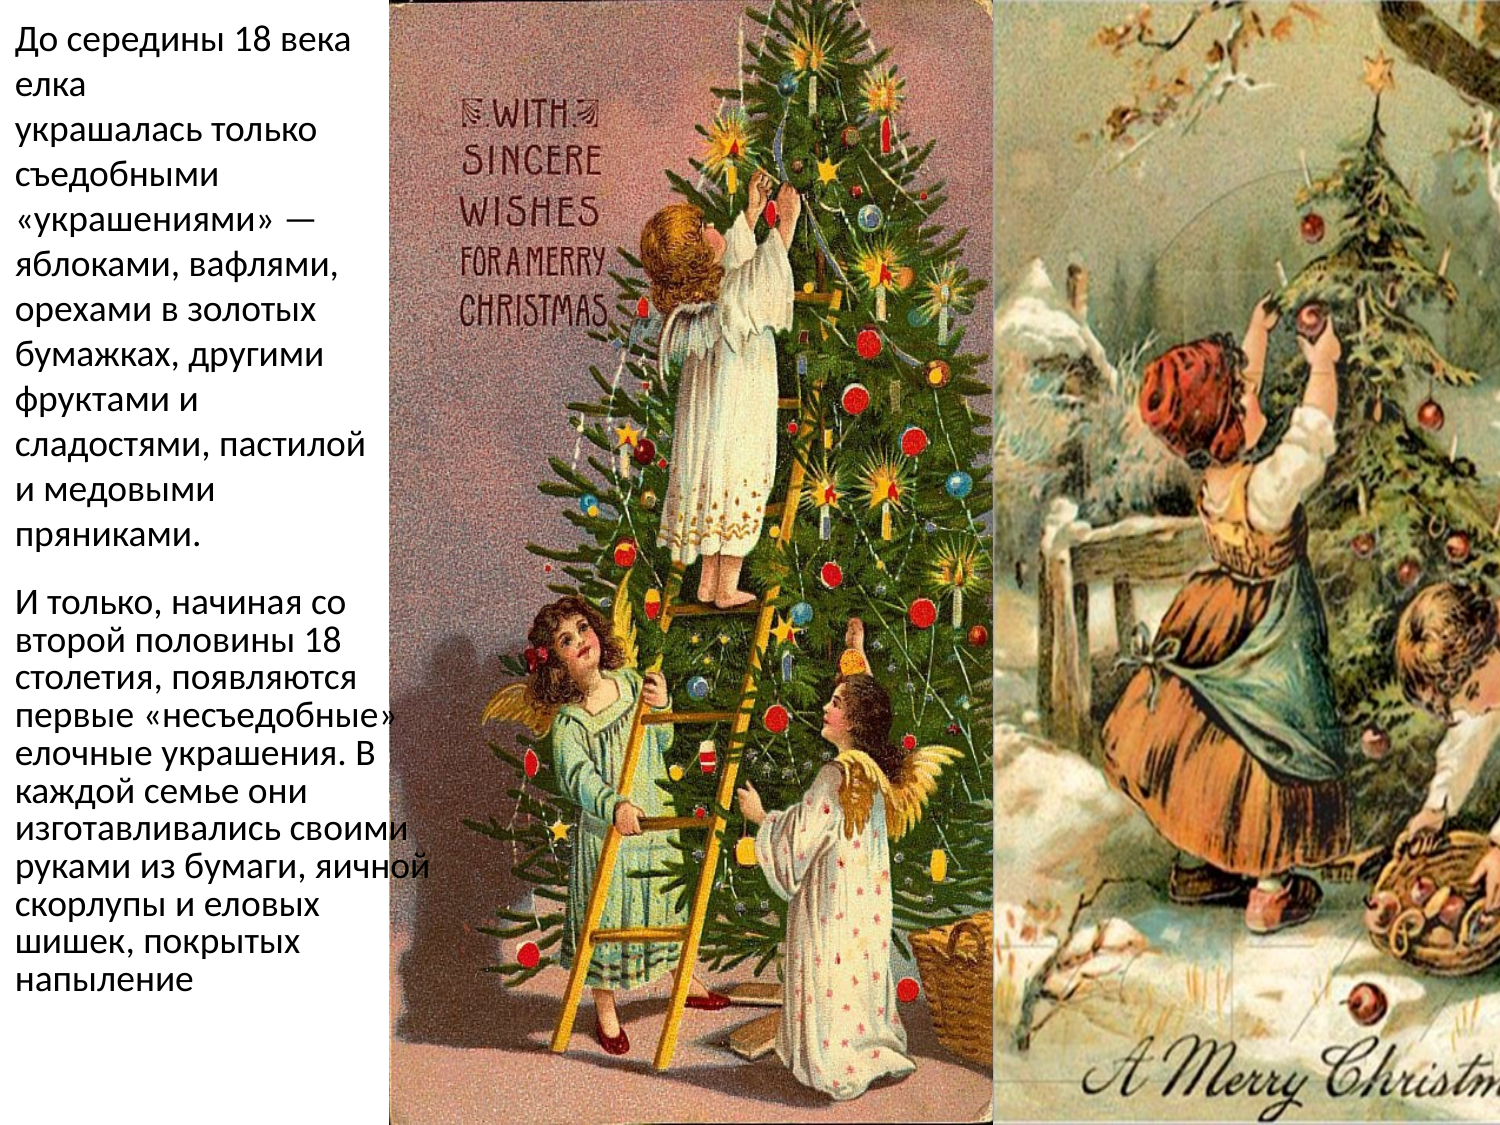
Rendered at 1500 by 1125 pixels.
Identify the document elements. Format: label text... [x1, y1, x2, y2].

text_box До середины 18 века елка украшалась только съедобными «украшениями» — яблоками, вафлями, орехами в золотых бумажках, другими фруктами и сладостями, пастилой и медовыми пряниками. [0, 6, 390, 562]
text_box И только, начиная со второй половины 18 столетия, появляются первые «несъедобные» елочные украшения. В каждой семье они изготавливались своими руками из бумаги, яичной скорлупы и еловых шишек, покрытых напыление [0, 578, 449, 1125]
picture [389, 0, 1500, 1125]
